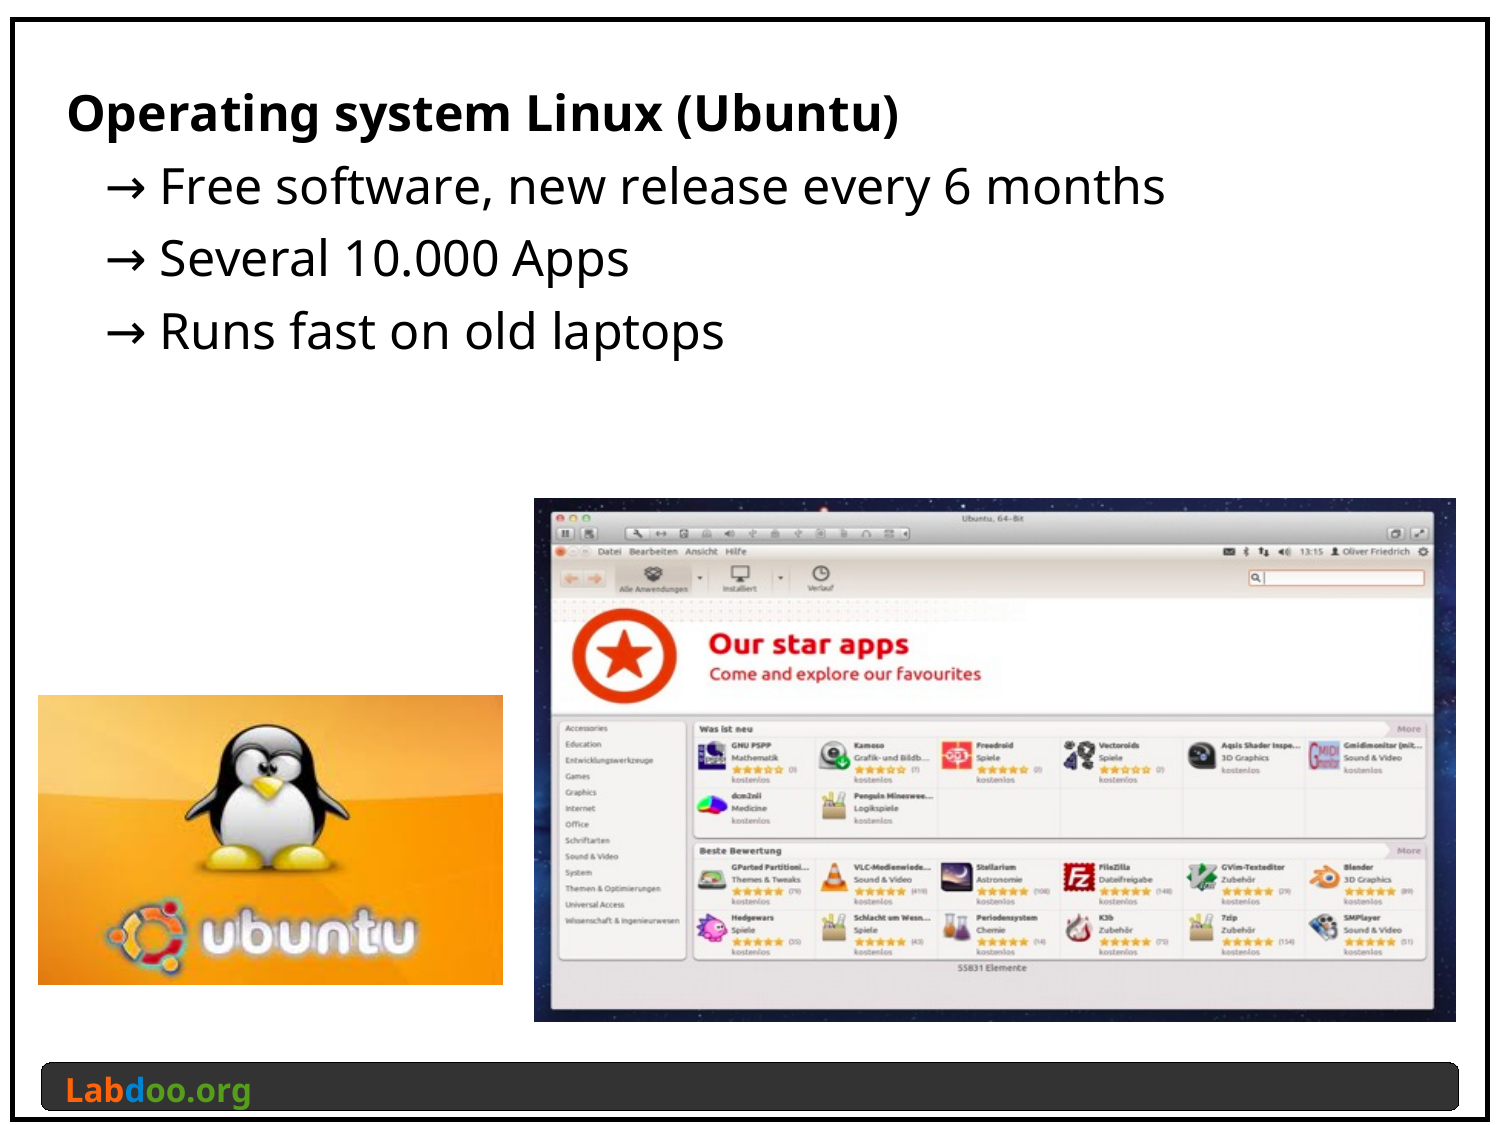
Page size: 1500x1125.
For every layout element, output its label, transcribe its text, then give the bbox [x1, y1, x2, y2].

text_box Operating system Linux (Ubuntu) → Free software, new release every 6 months → Several 10.000 Apps → Runs fast on old laptops [48, 82, 1500, 461]
picture [38, 695, 503, 985]
picture [534, 498, 1456, 1022]
